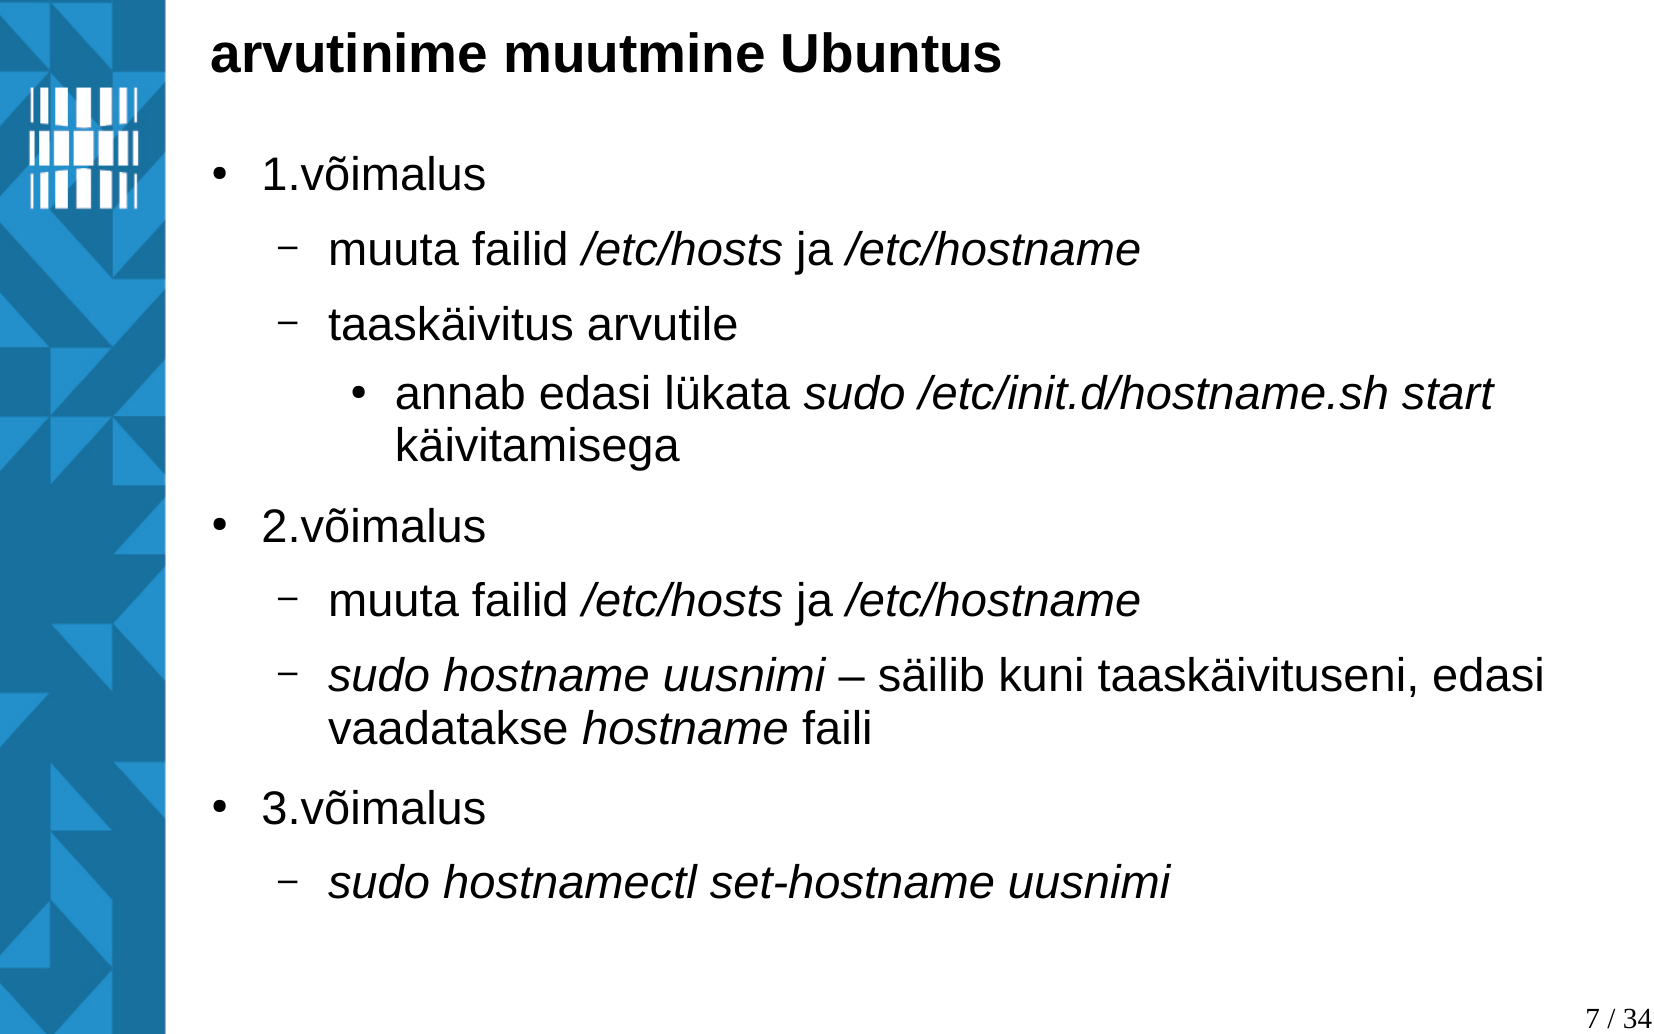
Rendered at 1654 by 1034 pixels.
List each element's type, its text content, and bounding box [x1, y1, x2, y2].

list 1.võimalus muuta failid /etc/hosts ja /etc/hostname taaskäivitus arvutile annab edasi lükata sudo /etc/init.d/hostname.sh start käivitamisega 2.võimalus muuta failid /etc/hosts ja /etc/hostname sudo hostname uusnimi – säilib kuni taaskäivituseni, edasi vaadatakse hostname faili 3.võimalus sudo hostnamectl set-hostname uusnimi [194, 148, 1595, 916]
title arvutinime muutmine Ubuntus [210, 11, 1530, 95]
